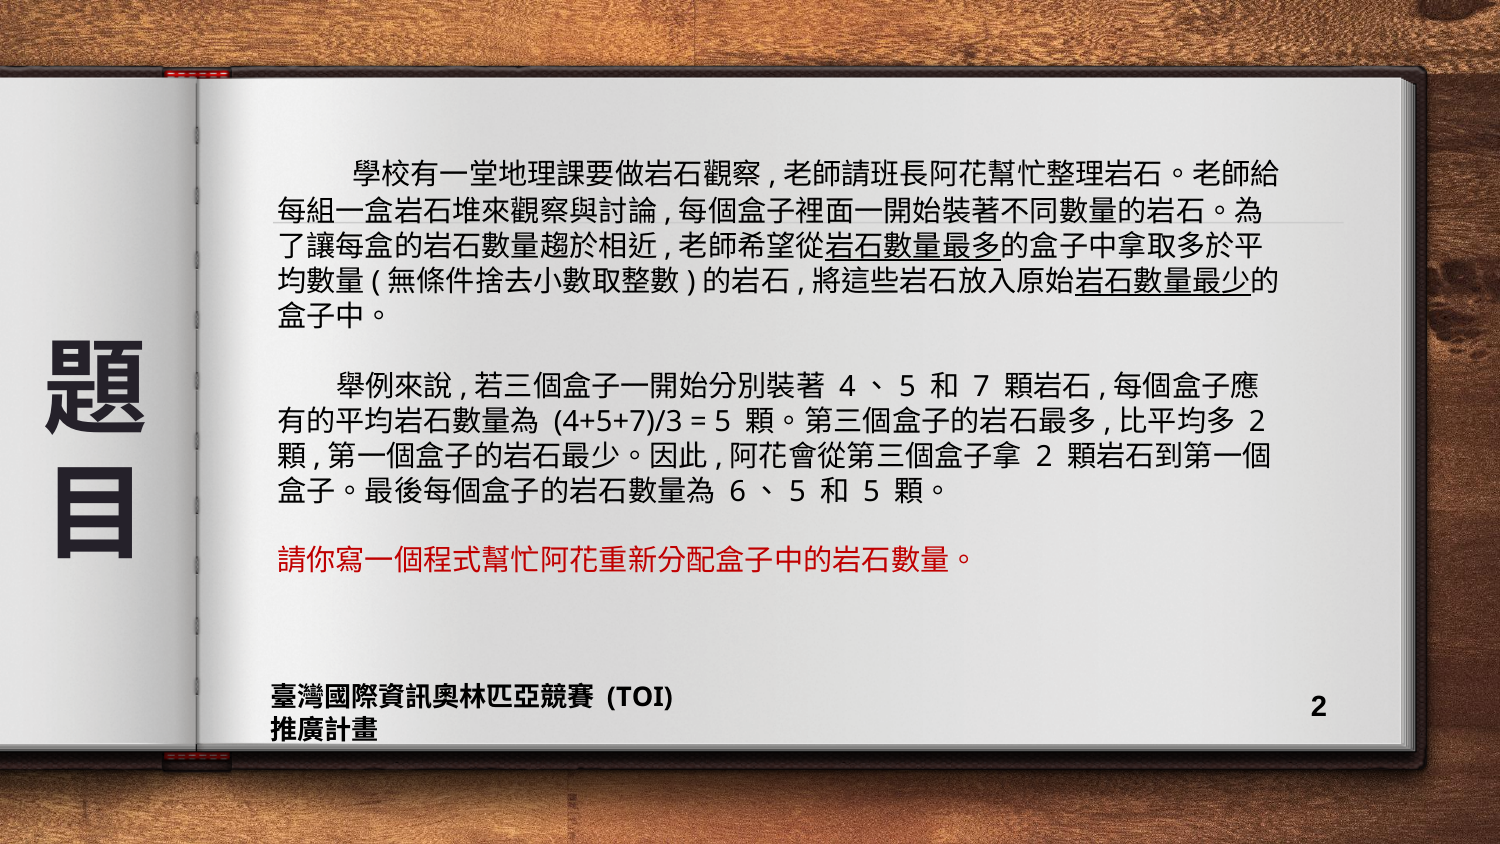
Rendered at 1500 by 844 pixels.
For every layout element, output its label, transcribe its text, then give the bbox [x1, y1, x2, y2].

text_box 題 目 [28, 306, 210, 552]
text_box [1295, 672, 1386, 737]
text_box 學校有一堂地理課要做岩石觀察,老師請班長阿花幫忙整理岩石。老師給每組一盒岩石堆來觀察與討論,每個盒子裡面一開始裝著不同數量的岩石。為了讓每盒的岩石數量趨於相近,老師希望從岩石數量最多的盒子中拿取多於平均數量(無條件捨去小數取整數)的岩石,將這些岩石放入原始岩石數量最少的盒子中。 舉例來說,若三個盒子一開始分別裝著 4、5 和 7 顆岩石,每個盒子應有的平均岩石數量為 (4+5+7)/3 = 5 顆。第三個盒子的岩石最多,比平均多 2 顆,第一個盒子的岩石最少。因此,阿花會從第三個盒子拿 2 顆岩石到第一個盒子。最後每個盒子的岩石數量為 6、5 和 5 顆。 請你寫一個程式幫忙阿花重新分配盒子中的岩石數量。 [262, 140, 1296, 579]
